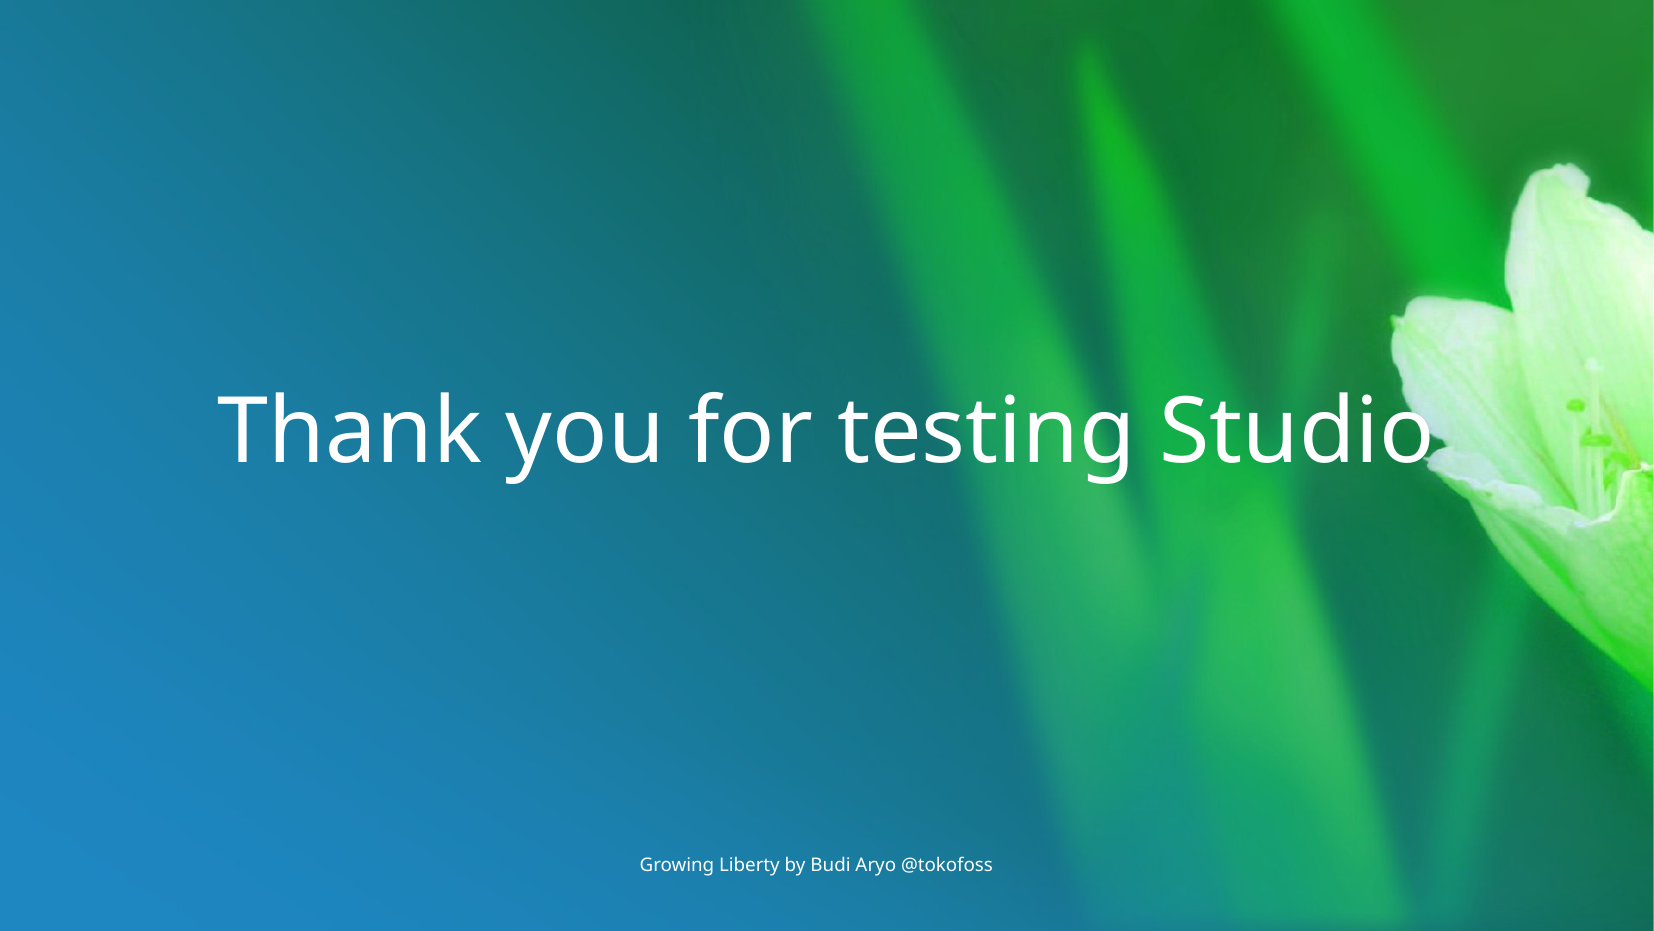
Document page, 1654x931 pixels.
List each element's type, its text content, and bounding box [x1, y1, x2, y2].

text_box Growing Liberty by Budi Aryo @tokofoss [71, 845, 1561, 883]
text_box Thank you for testing Studio [82, 362, 1571, 488]
picture [0, 0, 1654, 931]
